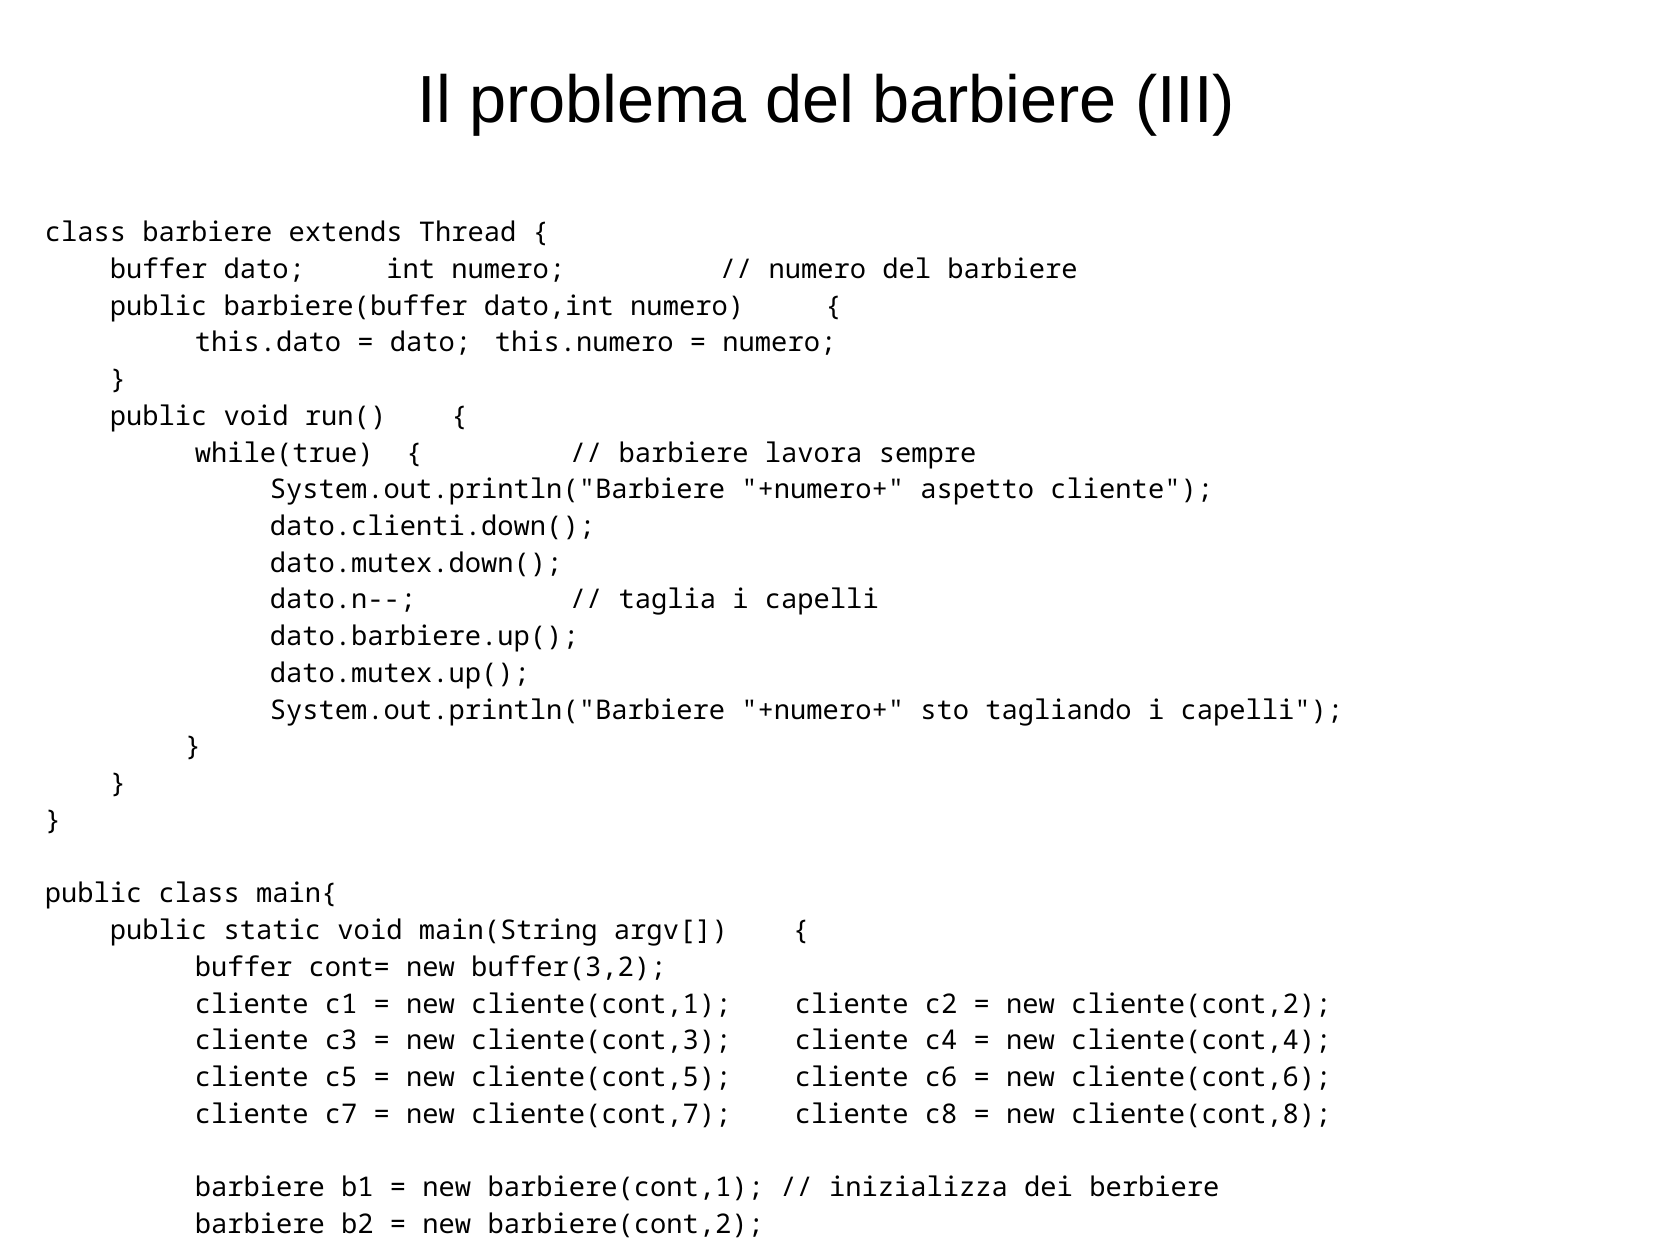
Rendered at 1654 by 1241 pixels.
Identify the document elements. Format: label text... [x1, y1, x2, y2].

title Il problema del barbiere (III) [82, 0, 1571, 162]
text_box class barbiere extends Thread { buffer dato; int numero; // numero del barbiere public barbiere(buffer dato,int numero) { this.dato = dato; this.numero = numero; } public void run() { while(true) { // barbiere lavora sempre System.out.println("Barbiere "+numero+" aspetto cliente"); dato.clienti.down(); dato.mutex.down(); dato.n--; // taglia i capelli dato.barbiere.up(); dato.mutex.up(); System.out.println("Barbiere "+numero+" sto tagliando i capelli"); } } } public class main{ public static void main(String argv[]) { buffer cont= new buffer(3,2); cliente c1 = new cliente(cont,1); cliente c2 = new cliente(cont,2); cliente c3 = new cliente(cont,3); cliente c4 = new cliente(cont,4); cliente c5 = new cliente(cont,5); cliente c6 = new cliente(cont,6); cliente c7 = new cliente(cont,7); cliente c8 = new cliente(cont,8); barbiere b1 = new barbiere(cont,1); // inizializza dei berbiere barbiere b2 = new barbiere(cont,2); c1.start(); c2.start(); c3.start(); c4.start(); b1.start(); c5.start(); b2.start(); c6.start(); c7.start(); c8.start(); } } [30, 162, 1654, 1239]
